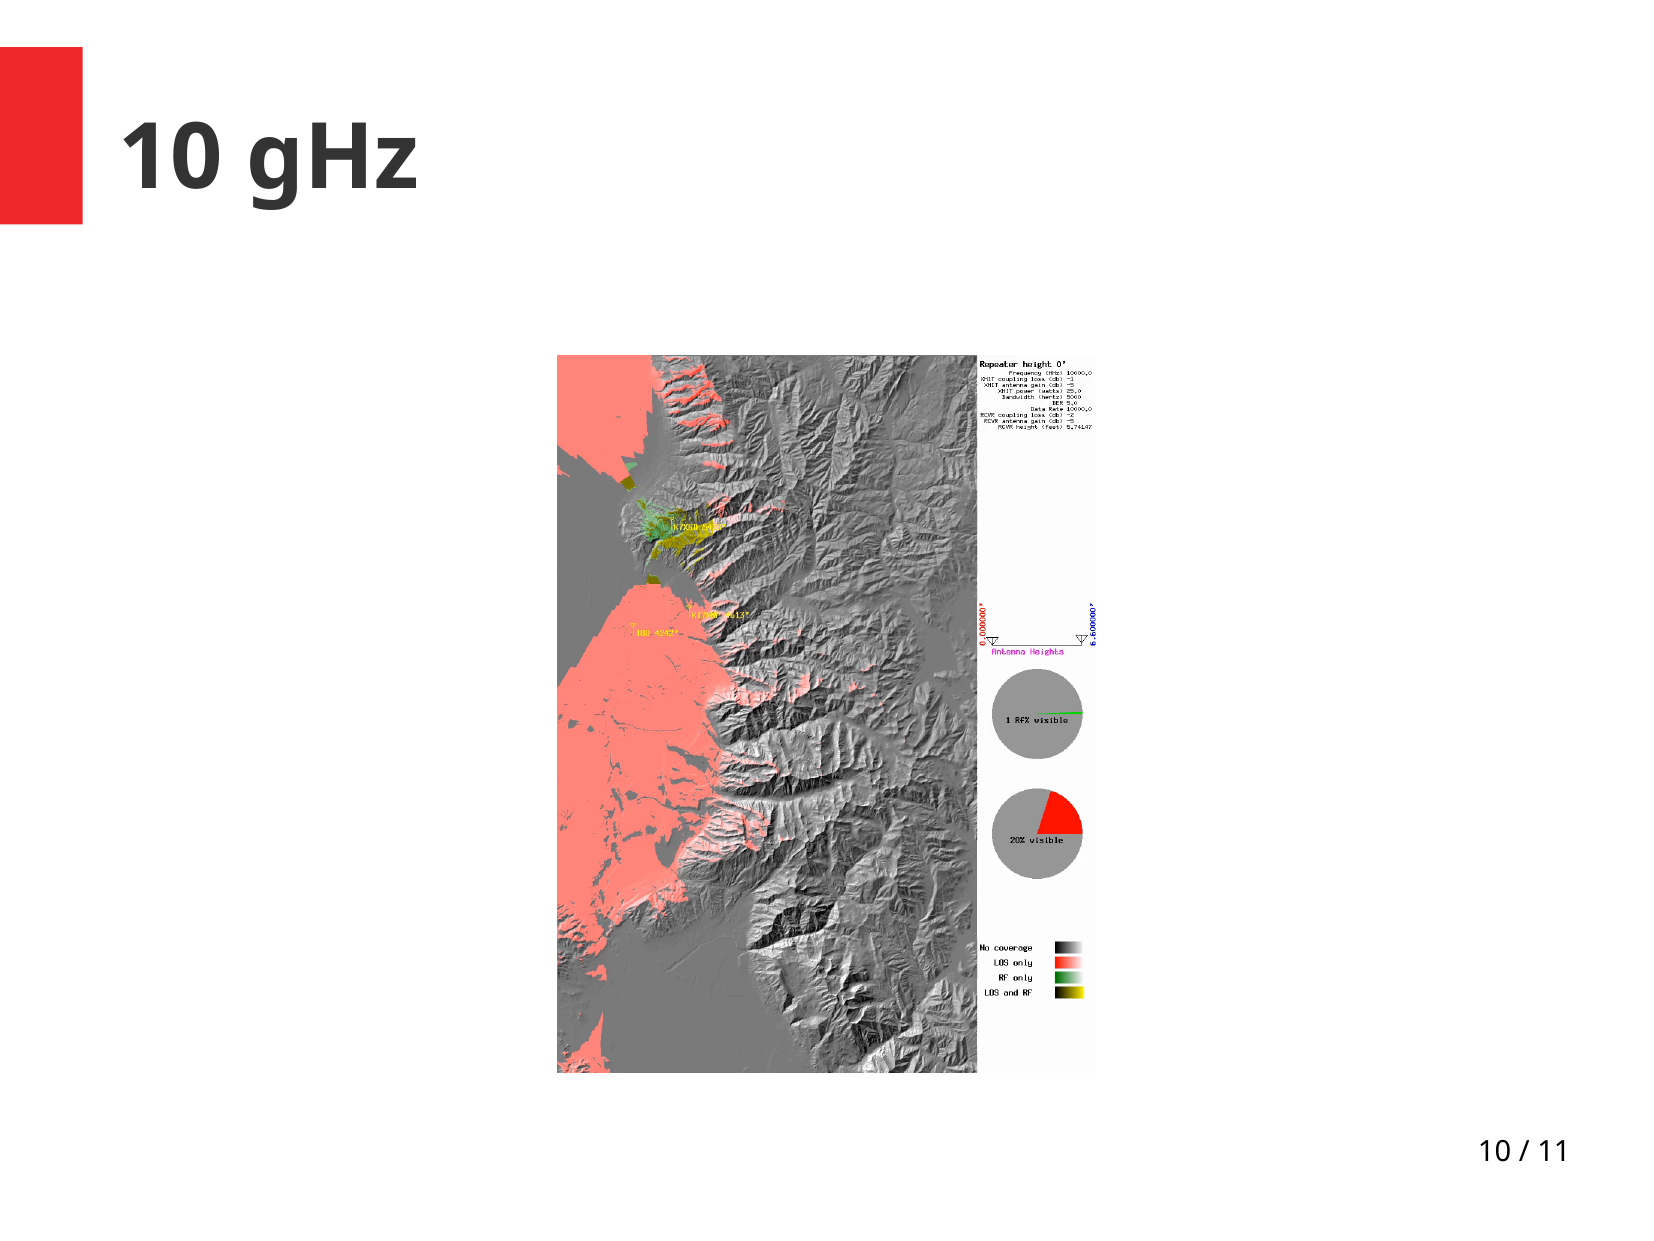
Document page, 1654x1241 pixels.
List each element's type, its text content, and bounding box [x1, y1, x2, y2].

title 10 gHz [118, 49, 1571, 257]
text_box [557, 354, 1097, 1074]
